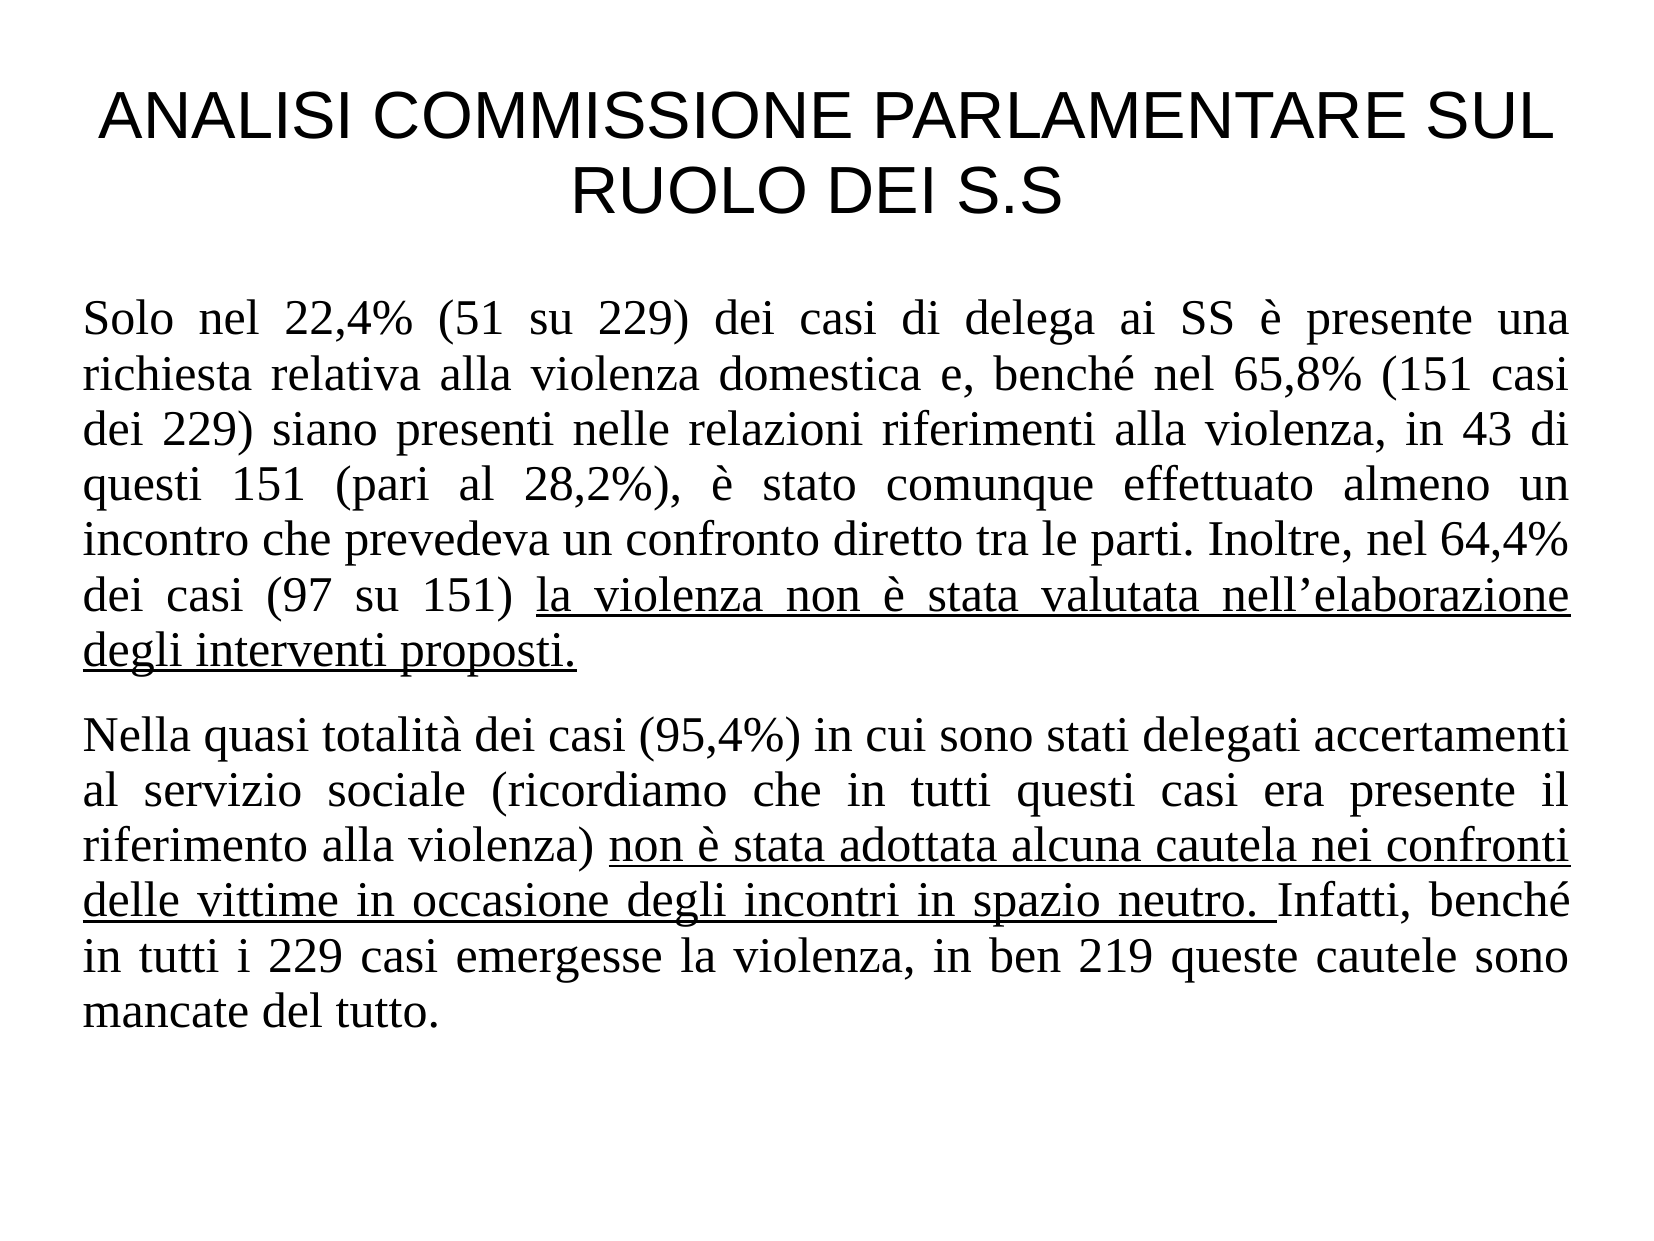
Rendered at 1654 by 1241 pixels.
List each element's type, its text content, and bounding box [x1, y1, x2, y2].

title ANALISI COMMISSIONE PARLAMENTARE SUL RUOLO DEI S.S [82, 49, 1571, 257]
list Solo nel 22,4% (51 su 229) dei casi di delega ai SS è presente una richiesta relativa alla violenza domestica e, benché nel 65,8% (151 casi dei 229) siano presenti nelle relazioni riferimenti alla violenza, in 43 di questi 151 (pari al 28,2%), è stato comunque effettuato almeno un incontro che prevedeva un confronto diretto tra le parti. Inoltre, nel 64,4% dei casi (97 su 151) la violenza non è stata valutata nell’elaborazione degli interventi proposti. Nella quasi totalità dei casi (95,4%) in cui sono stati delegati accertamenti al servizio sociale (ricordiamo che in tutti questi casi era presente il riferimento alla violenza) non è stata adottata alcuna cautela nei confronti delle vittime in occasione degli incontri in spazio neutro. Infatti, benché in tutti i 229 casi emergesse la violenza, in ben 219 queste cautele sono mancate del tutto. [82, 290, 1571, 1109]
